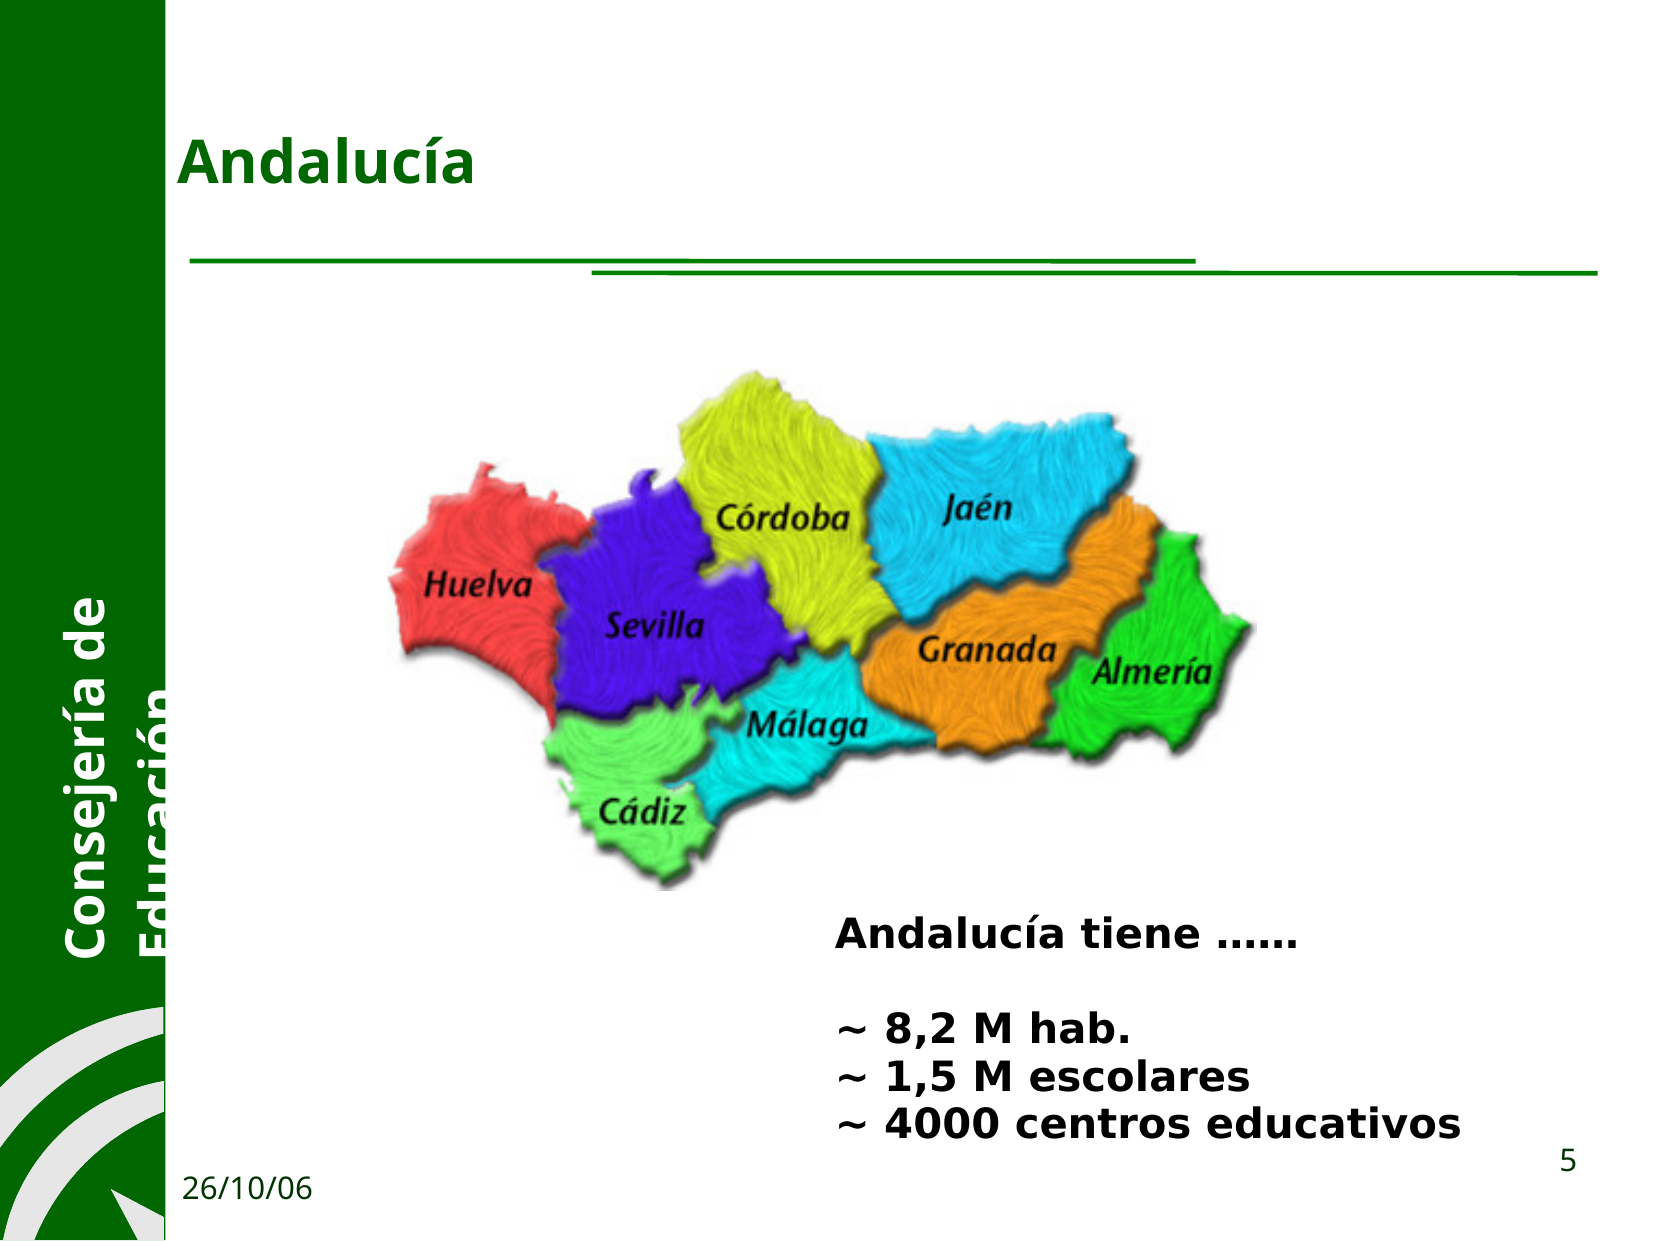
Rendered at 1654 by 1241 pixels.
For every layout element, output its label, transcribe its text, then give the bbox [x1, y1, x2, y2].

picture [387, 368, 1257, 891]
text_box Andalucía tiene …… ~ 8,2 M hab. ~ 1,5 M escolares ~ 4000 centros educativos [819, 903, 1478, 1156]
title Andalucía [177, 49, 1572, 257]
